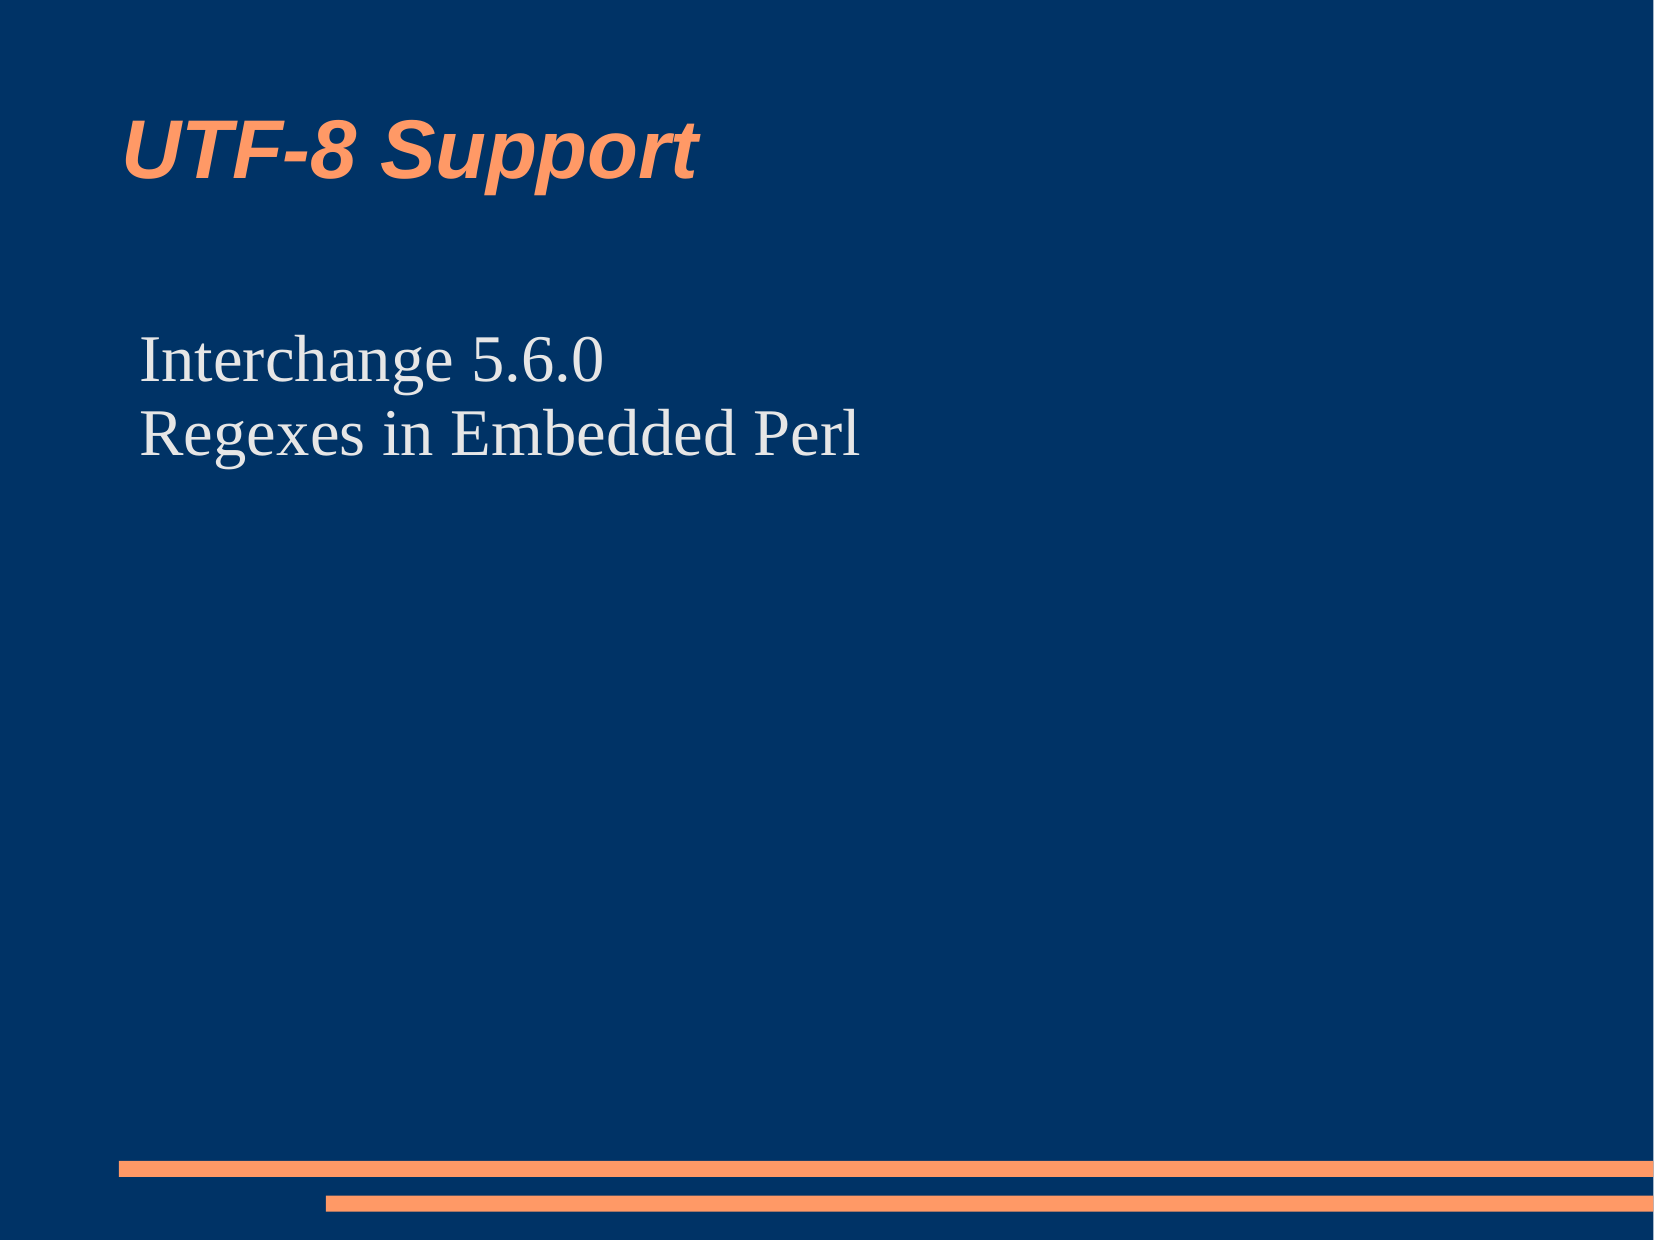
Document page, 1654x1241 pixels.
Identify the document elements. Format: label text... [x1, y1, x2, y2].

list Interchange 5.6.0 Regexes in Embedded Perl [121, 322, 1561, 1118]
title UTF-8 Support [121, 53, 1534, 247]
